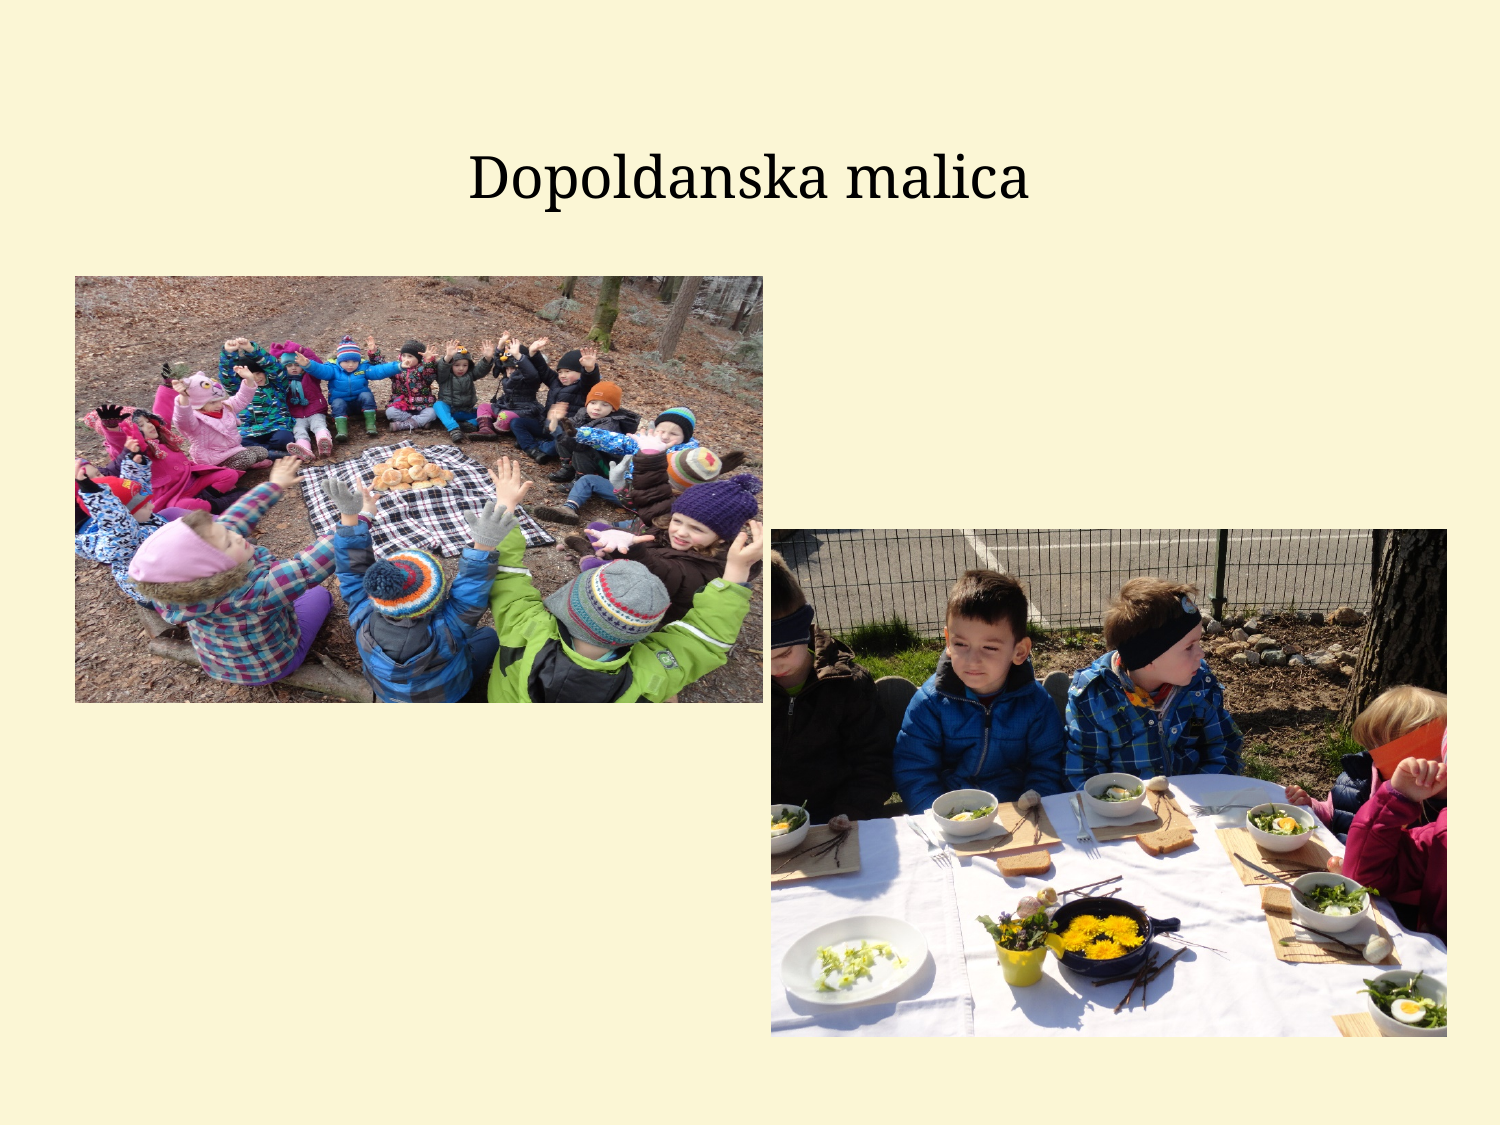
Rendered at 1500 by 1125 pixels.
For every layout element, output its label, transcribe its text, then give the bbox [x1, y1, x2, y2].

title Dopoldanska malica [75, 62, 1426, 288]
picture [771, 529, 1447, 1037]
picture [75, 276, 763, 703]
